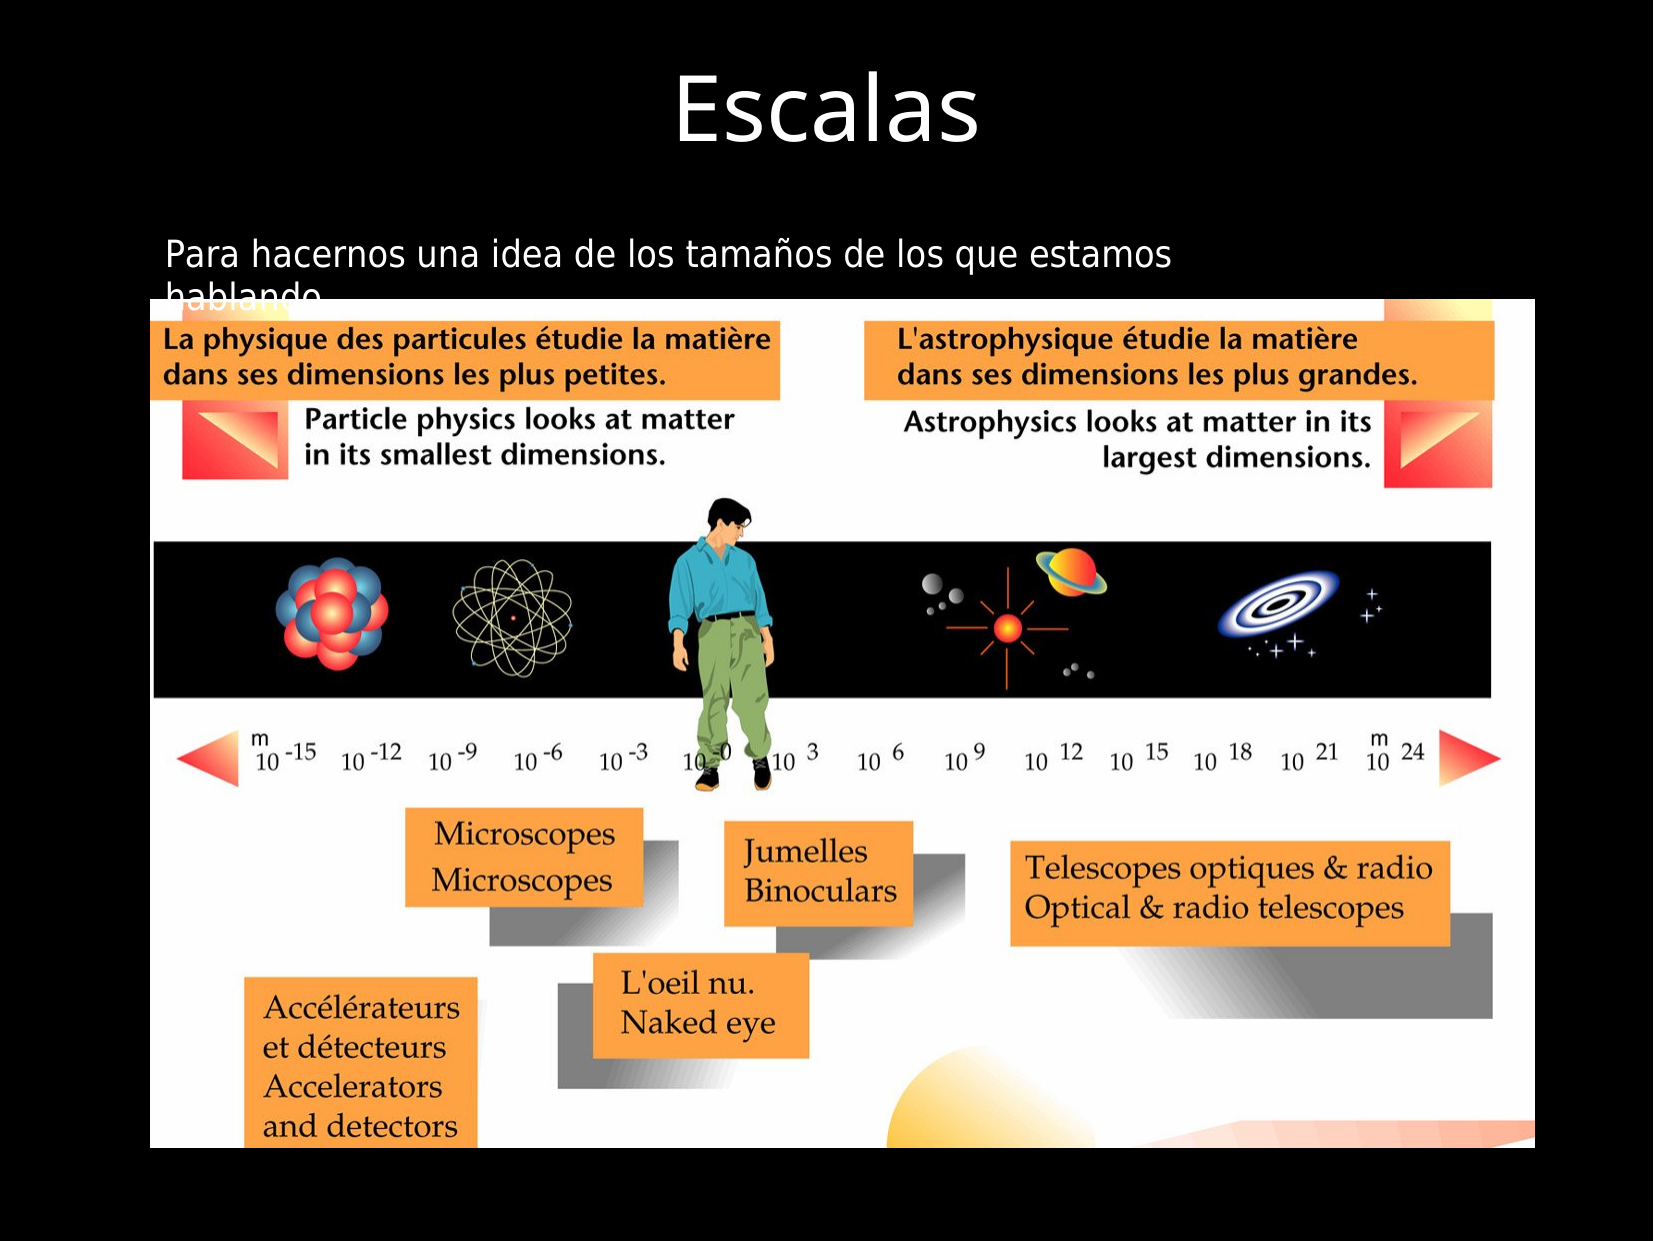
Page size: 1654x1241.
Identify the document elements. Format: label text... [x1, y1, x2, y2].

title Escalas [82, 9, 1571, 202]
picture [212, 299, 222, 308]
picture [306, 299, 317, 308]
picture [150, 299, 1535, 1148]
picture [285, 299, 295, 308]
picture [191, 300, 201, 308]
text_box Para hacernos una idea de los tamaños de los que estamos hablando [150, 225, 1351, 284]
picture [242, 300, 252, 308]
